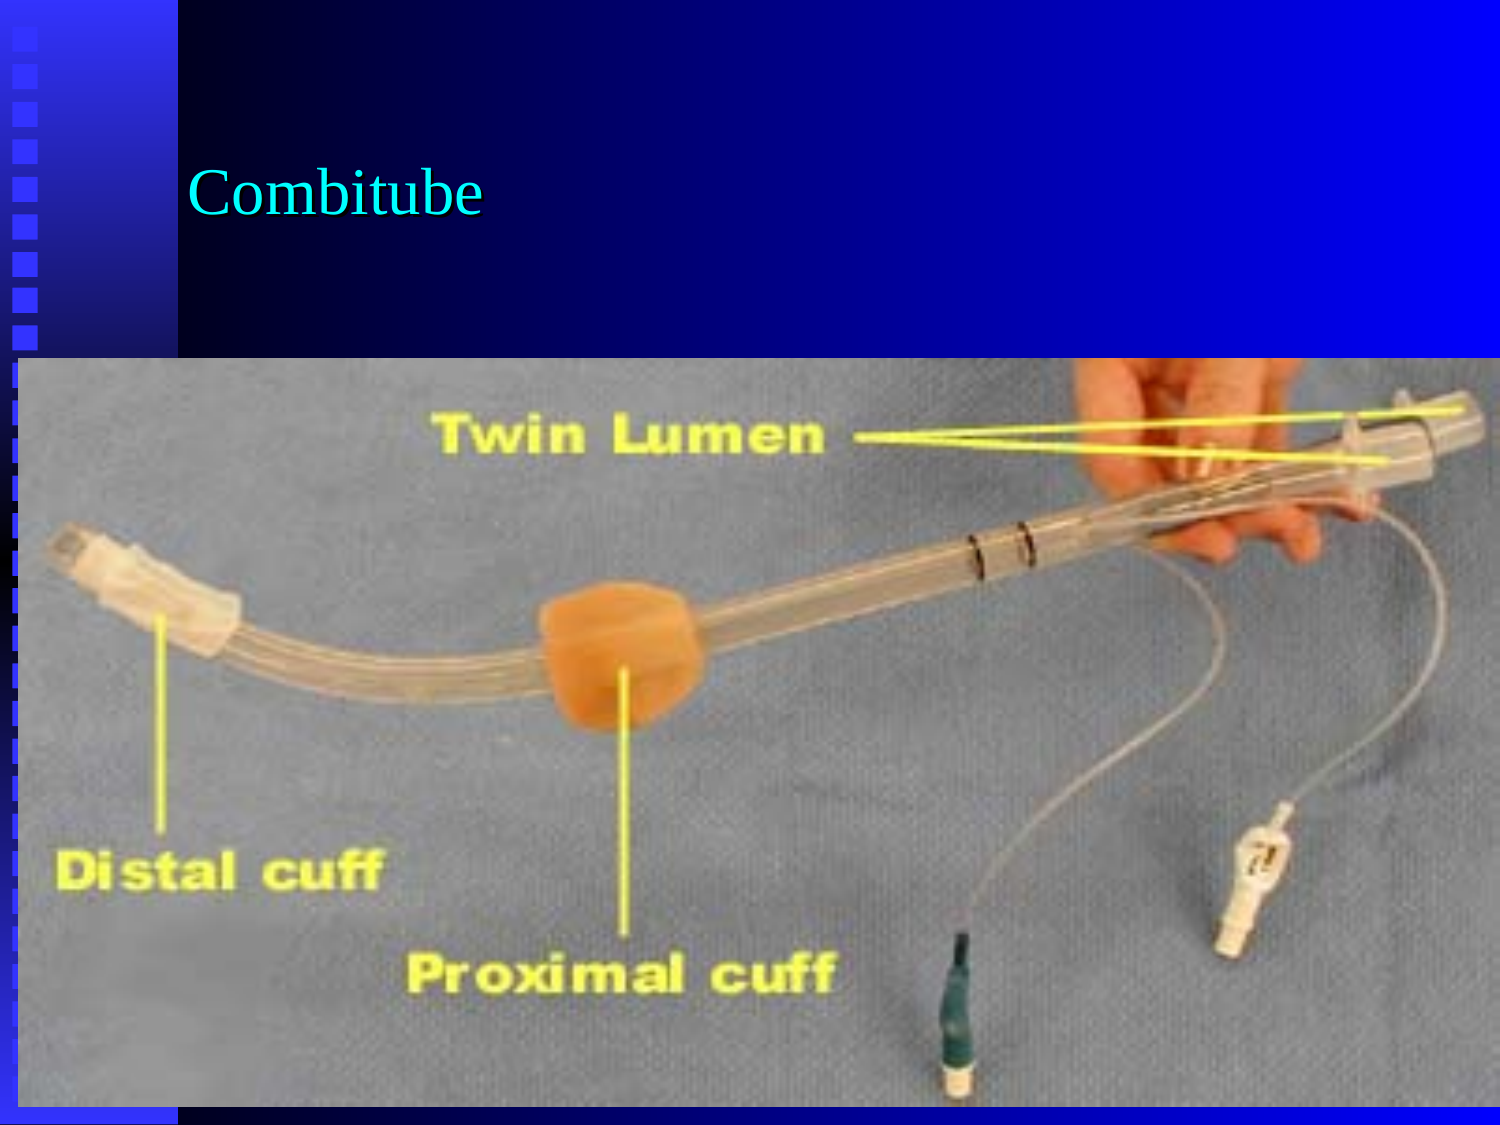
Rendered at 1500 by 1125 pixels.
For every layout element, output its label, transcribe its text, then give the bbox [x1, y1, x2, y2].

title Combitube [187, 99, 1463, 288]
picture [18, 358, 1500, 1107]
